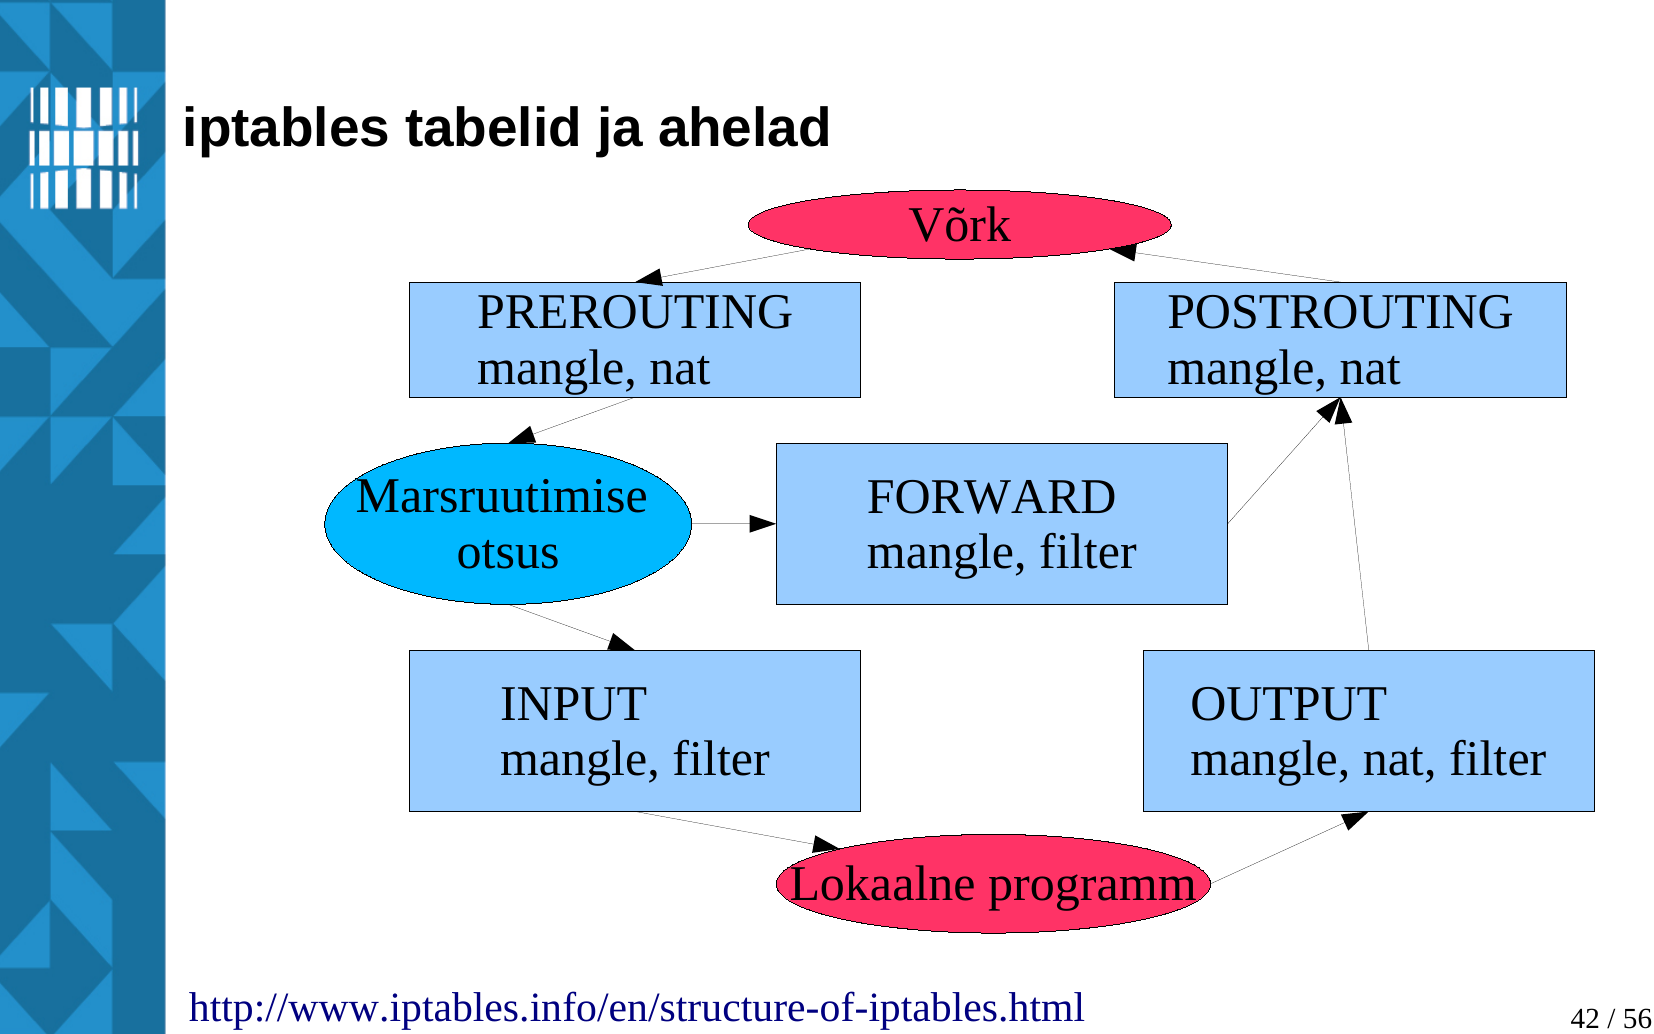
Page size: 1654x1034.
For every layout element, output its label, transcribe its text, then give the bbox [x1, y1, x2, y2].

title iptables tabelid ja ahelad [183, 41, 1654, 214]
text_box Võrk [748, 189, 1172, 260]
text_box Marsruutimise otsus [324, 443, 692, 605]
text_box POSTROUTING mangle, nat [1114, 282, 1567, 398]
text_box INPUT mangle, filter [409, 650, 861, 812]
text_box PREROUTING mangle, nat [409, 282, 861, 398]
text_box Lokaalne programm [776, 834, 1211, 934]
text_box http://www.iptables.info/en/structure-of-iptables.html [188, 984, 1282, 1031]
text_box FORWARD mangle, filter [776, 443, 1228, 605]
text_box OUTPUT mangle, nat, filter [1143, 650, 1595, 812]
